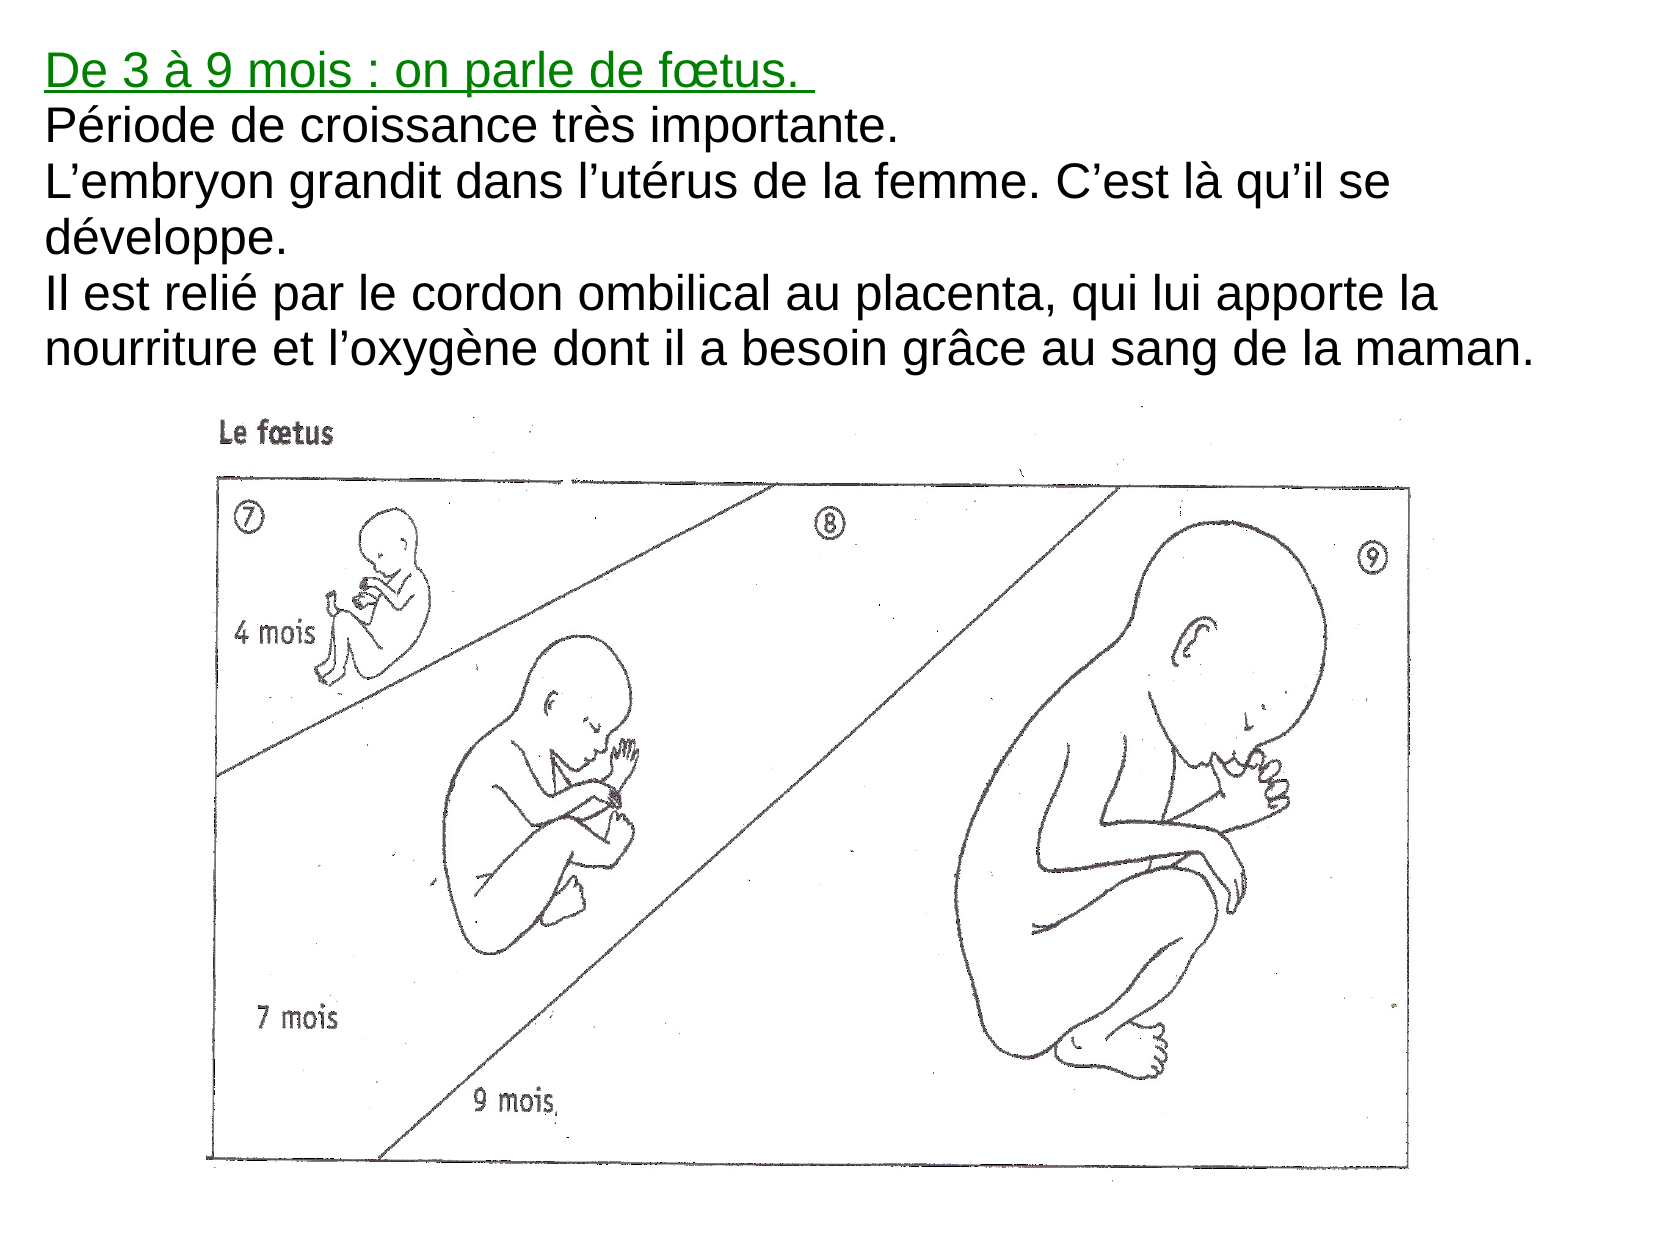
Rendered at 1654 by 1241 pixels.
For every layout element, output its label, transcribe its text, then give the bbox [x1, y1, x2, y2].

picture [206, 403, 1434, 1182]
text_box De 3 à 9 mois : on parle de fœtus. Période de croissance très importante. L’embryon grandit dans l’utérus de la femme. C’est là qu’il se développe. Il est relié par le cordon ombilical au placenta, qui lui apporte la nourriture et l’oxygène dont il a besoin grâce au sang de la maman. [29, 34, 1625, 384]
